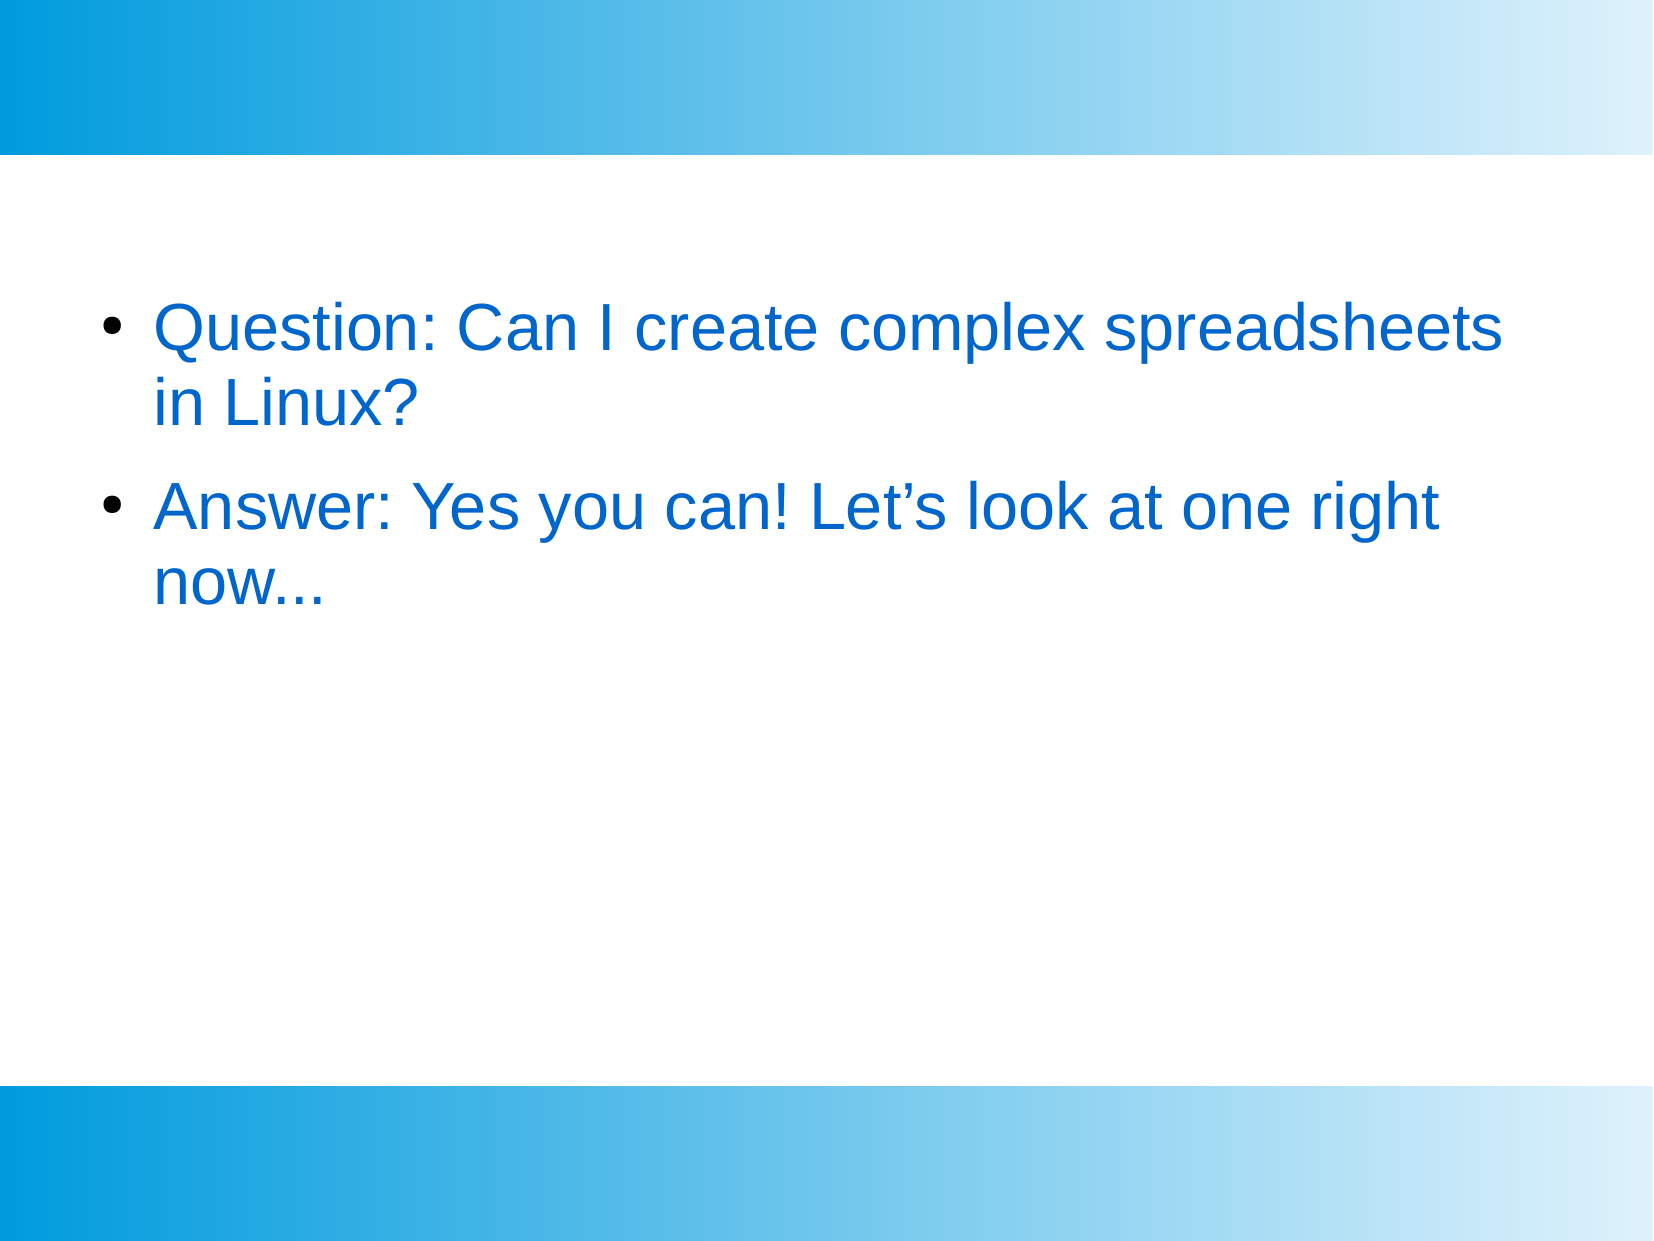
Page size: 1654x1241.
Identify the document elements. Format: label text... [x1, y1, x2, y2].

list Question: Can I create complex spreadsheets in Linux? Answer: Yes you can! Let’s look at one right now... [82, 290, 1571, 1010]
